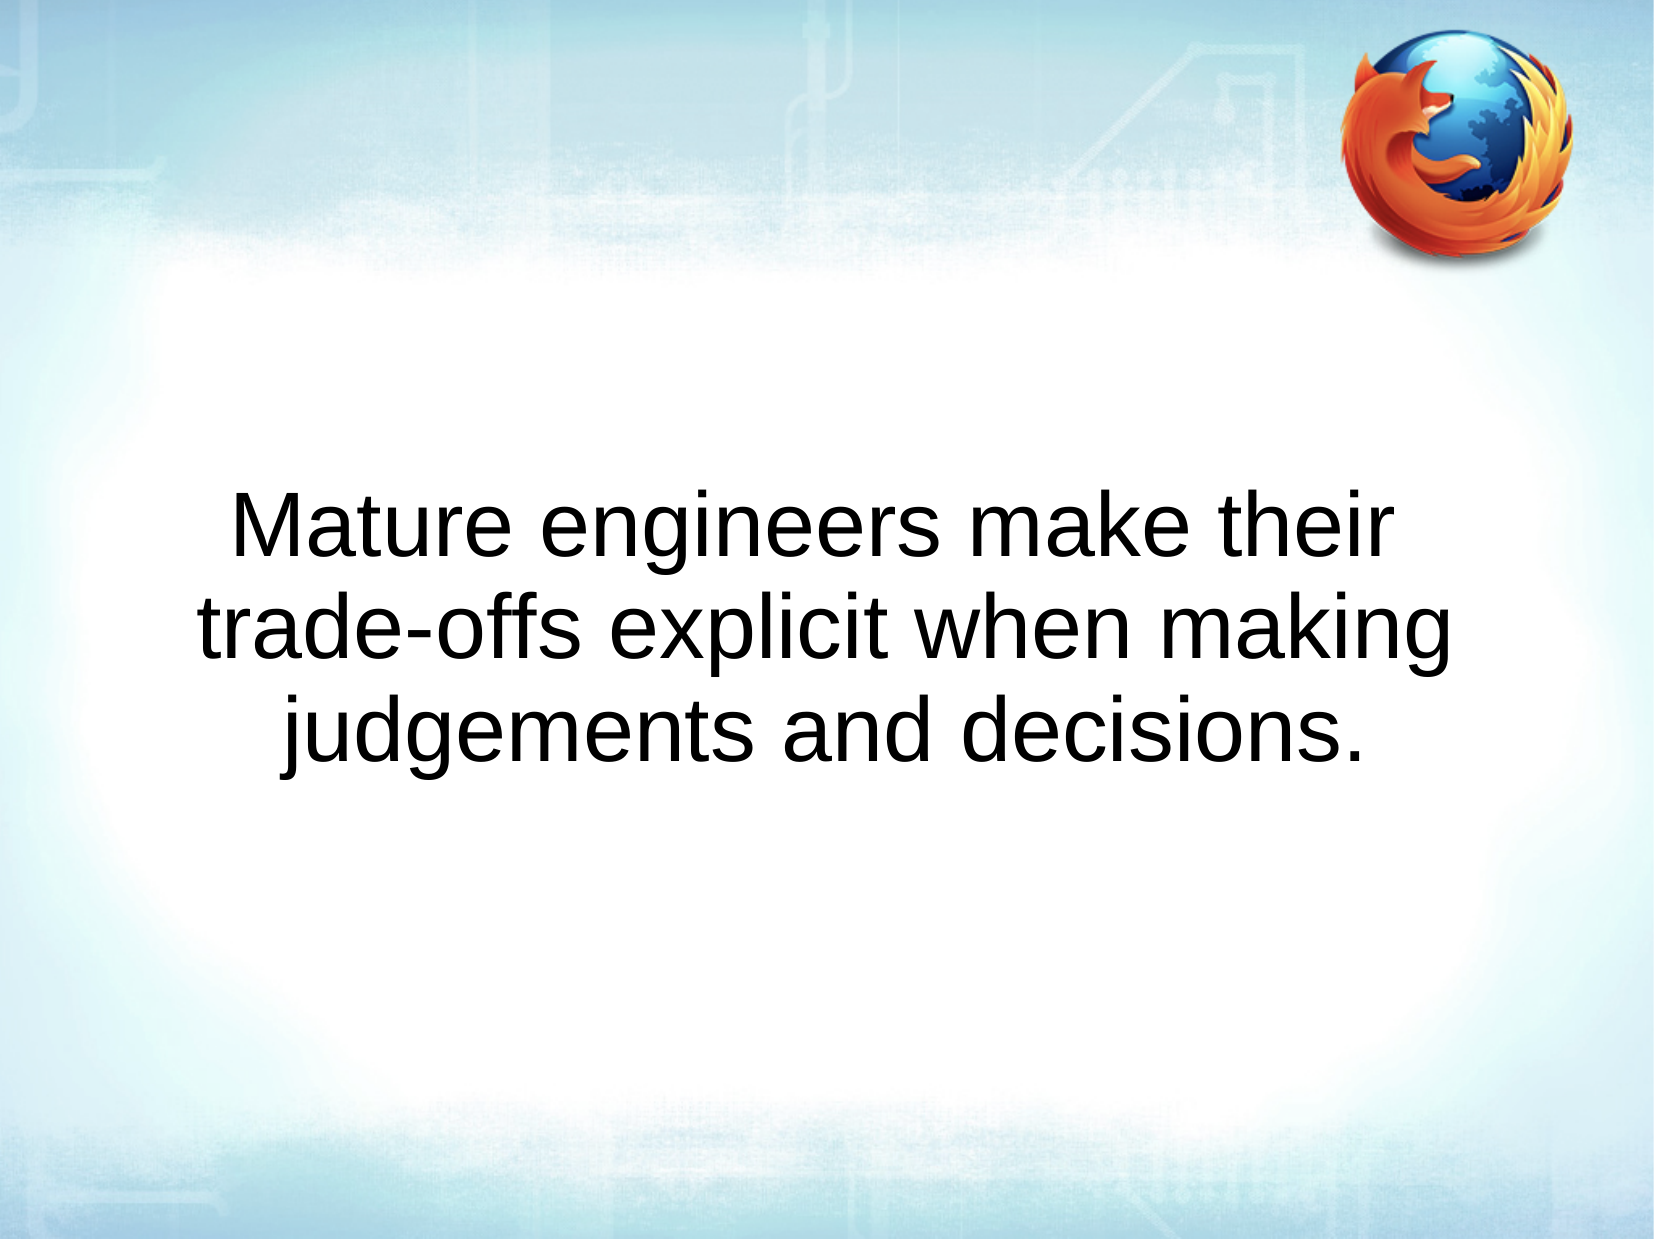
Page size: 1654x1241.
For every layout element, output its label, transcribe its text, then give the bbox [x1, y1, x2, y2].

picture [0, 0, 1654, 1239]
title Mature engineers make their trade-offs explicit when making judgements and decisions. [57, 475, 1595, 782]
